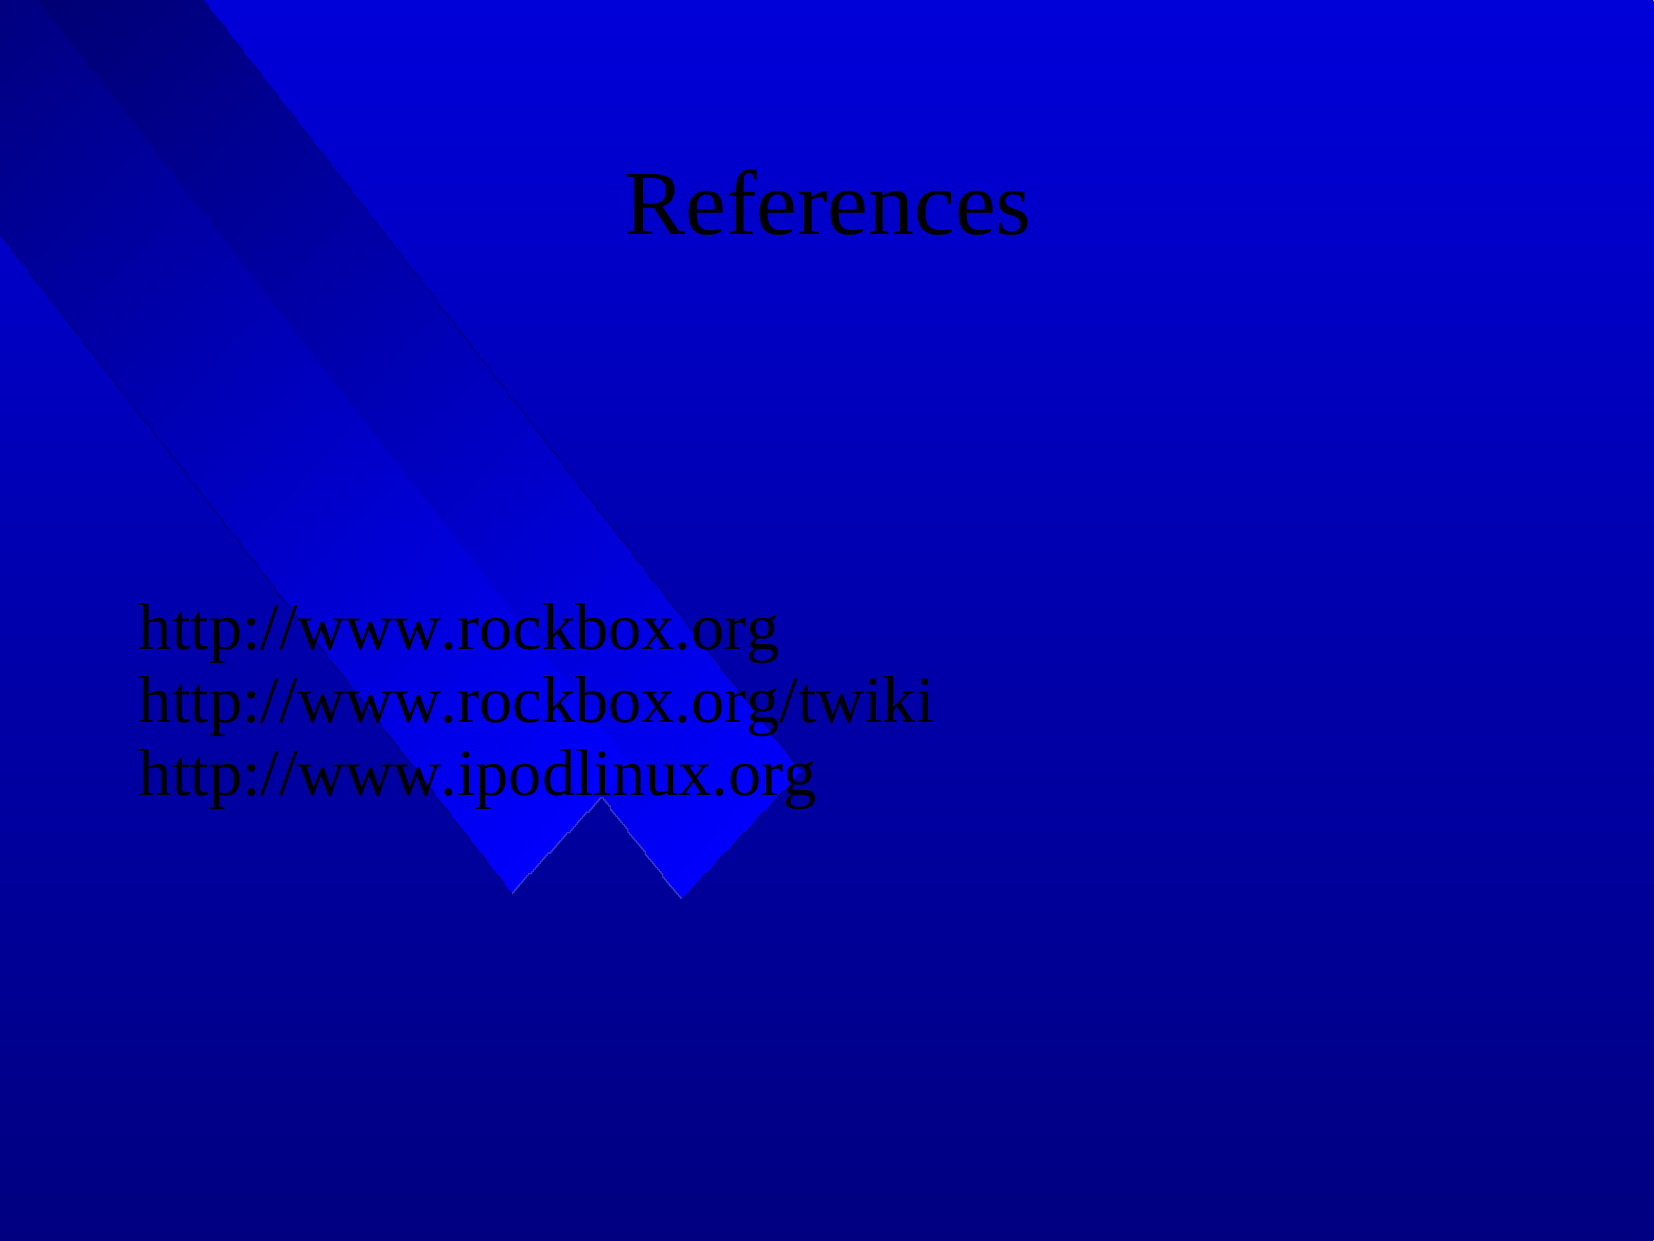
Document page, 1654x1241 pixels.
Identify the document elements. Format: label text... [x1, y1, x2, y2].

subtitle http://www.rockbox.org http://www.rockbox.org/twiki http://www.ipodlinux.org [122, 346, 1535, 1128]
title References [122, 99, 1535, 307]
